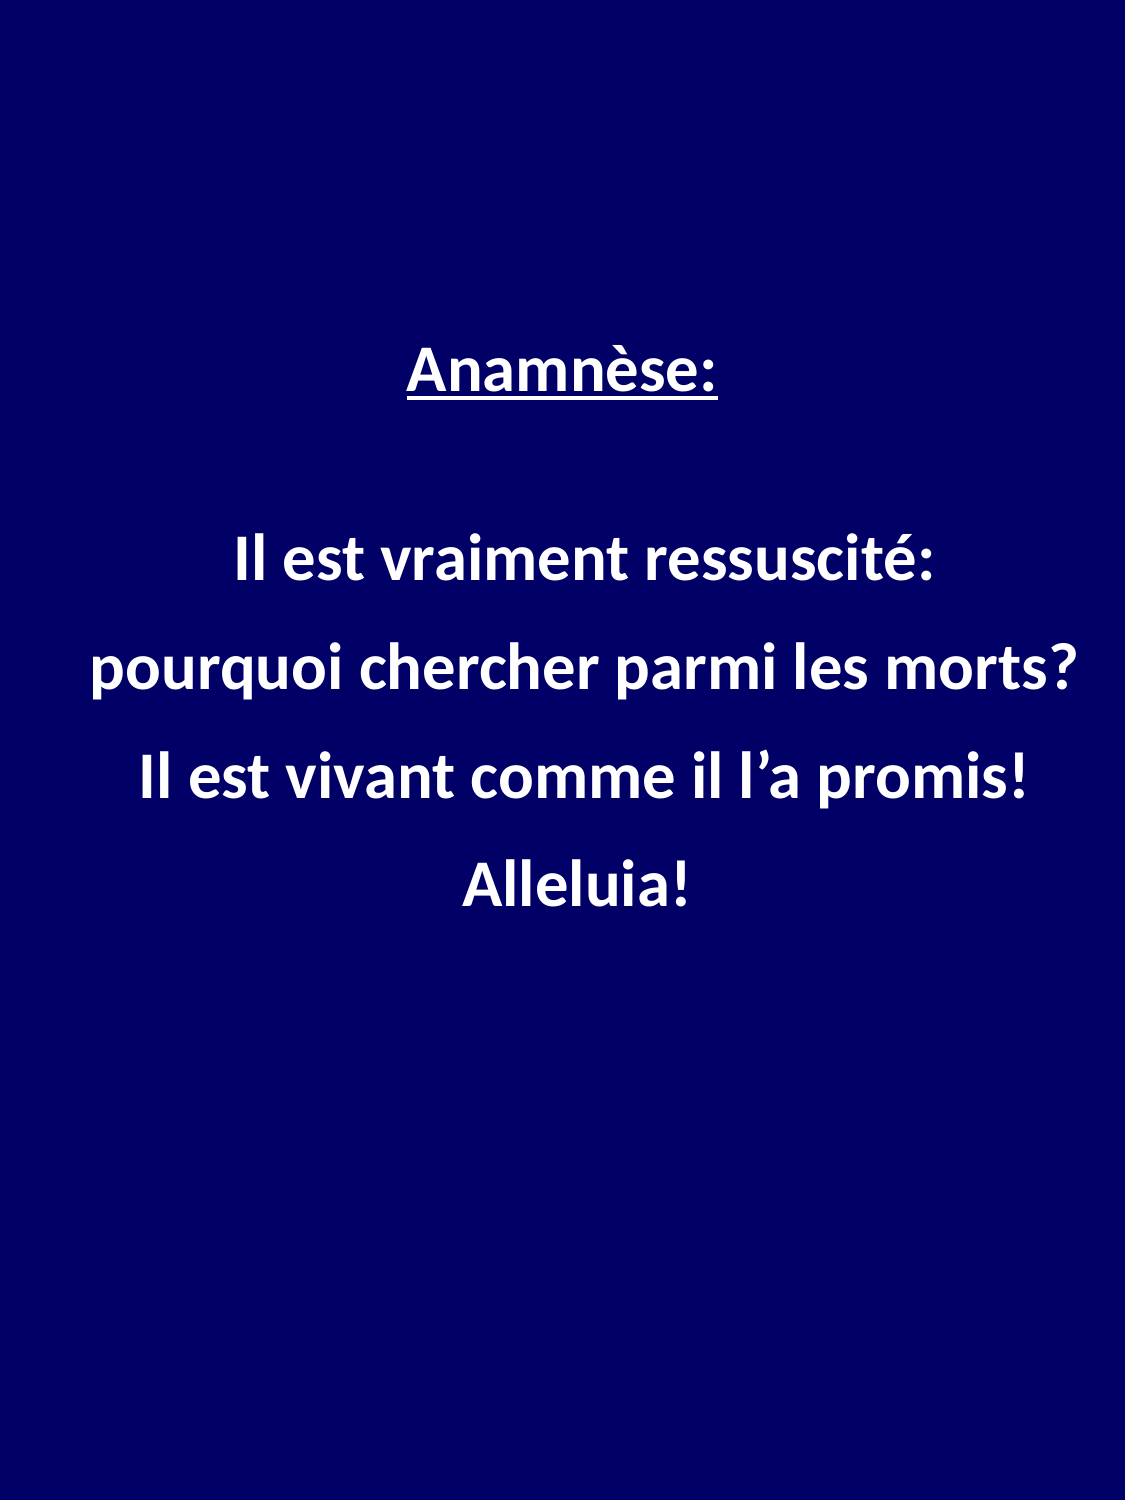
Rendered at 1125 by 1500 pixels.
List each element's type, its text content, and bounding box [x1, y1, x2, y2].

text_box Anamnèse: Il est vraiment ressuscité: pourquoi chercher parmi les morts? Il est vivant comme il l’a promis! Alleluia! [13, 308, 1112, 1044]
